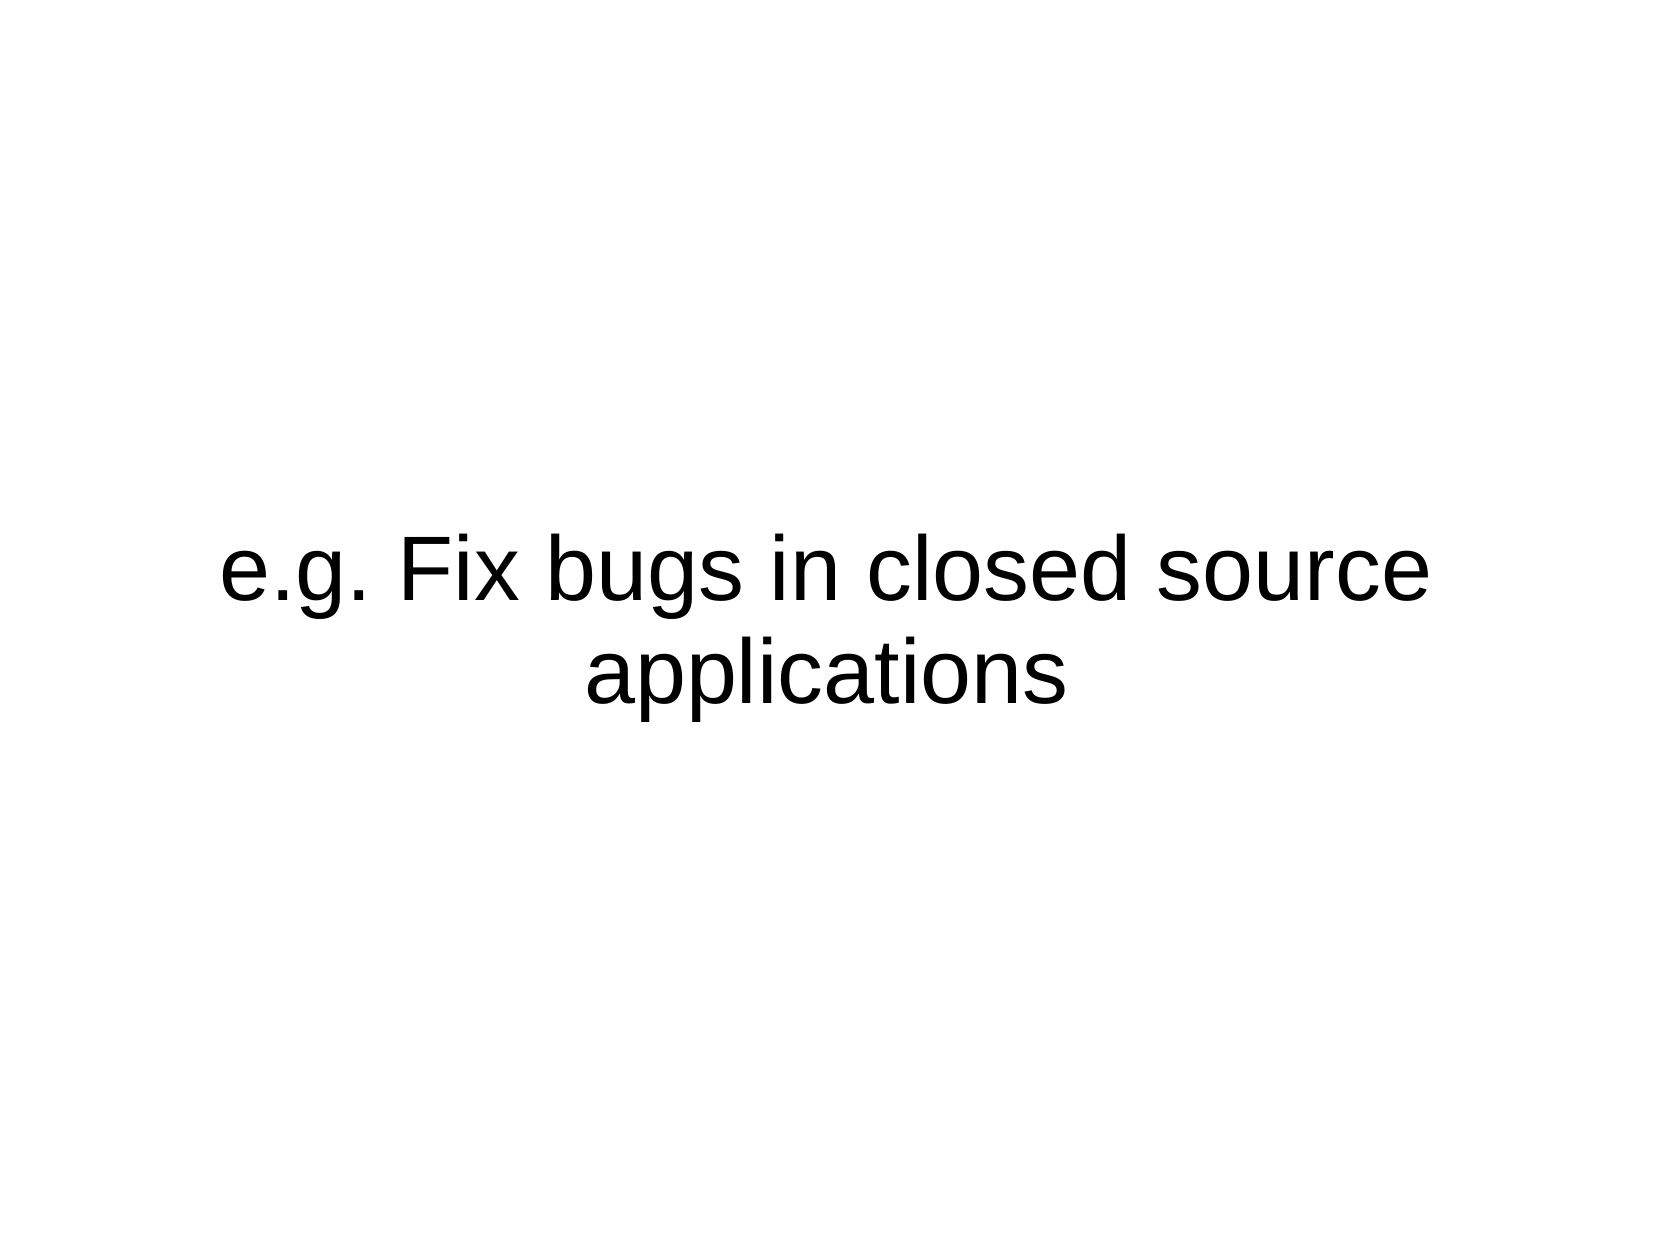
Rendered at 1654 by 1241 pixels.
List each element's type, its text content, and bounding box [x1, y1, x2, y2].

title e.g. Fix bugs in closed source applications [82, 517, 1571, 723]
